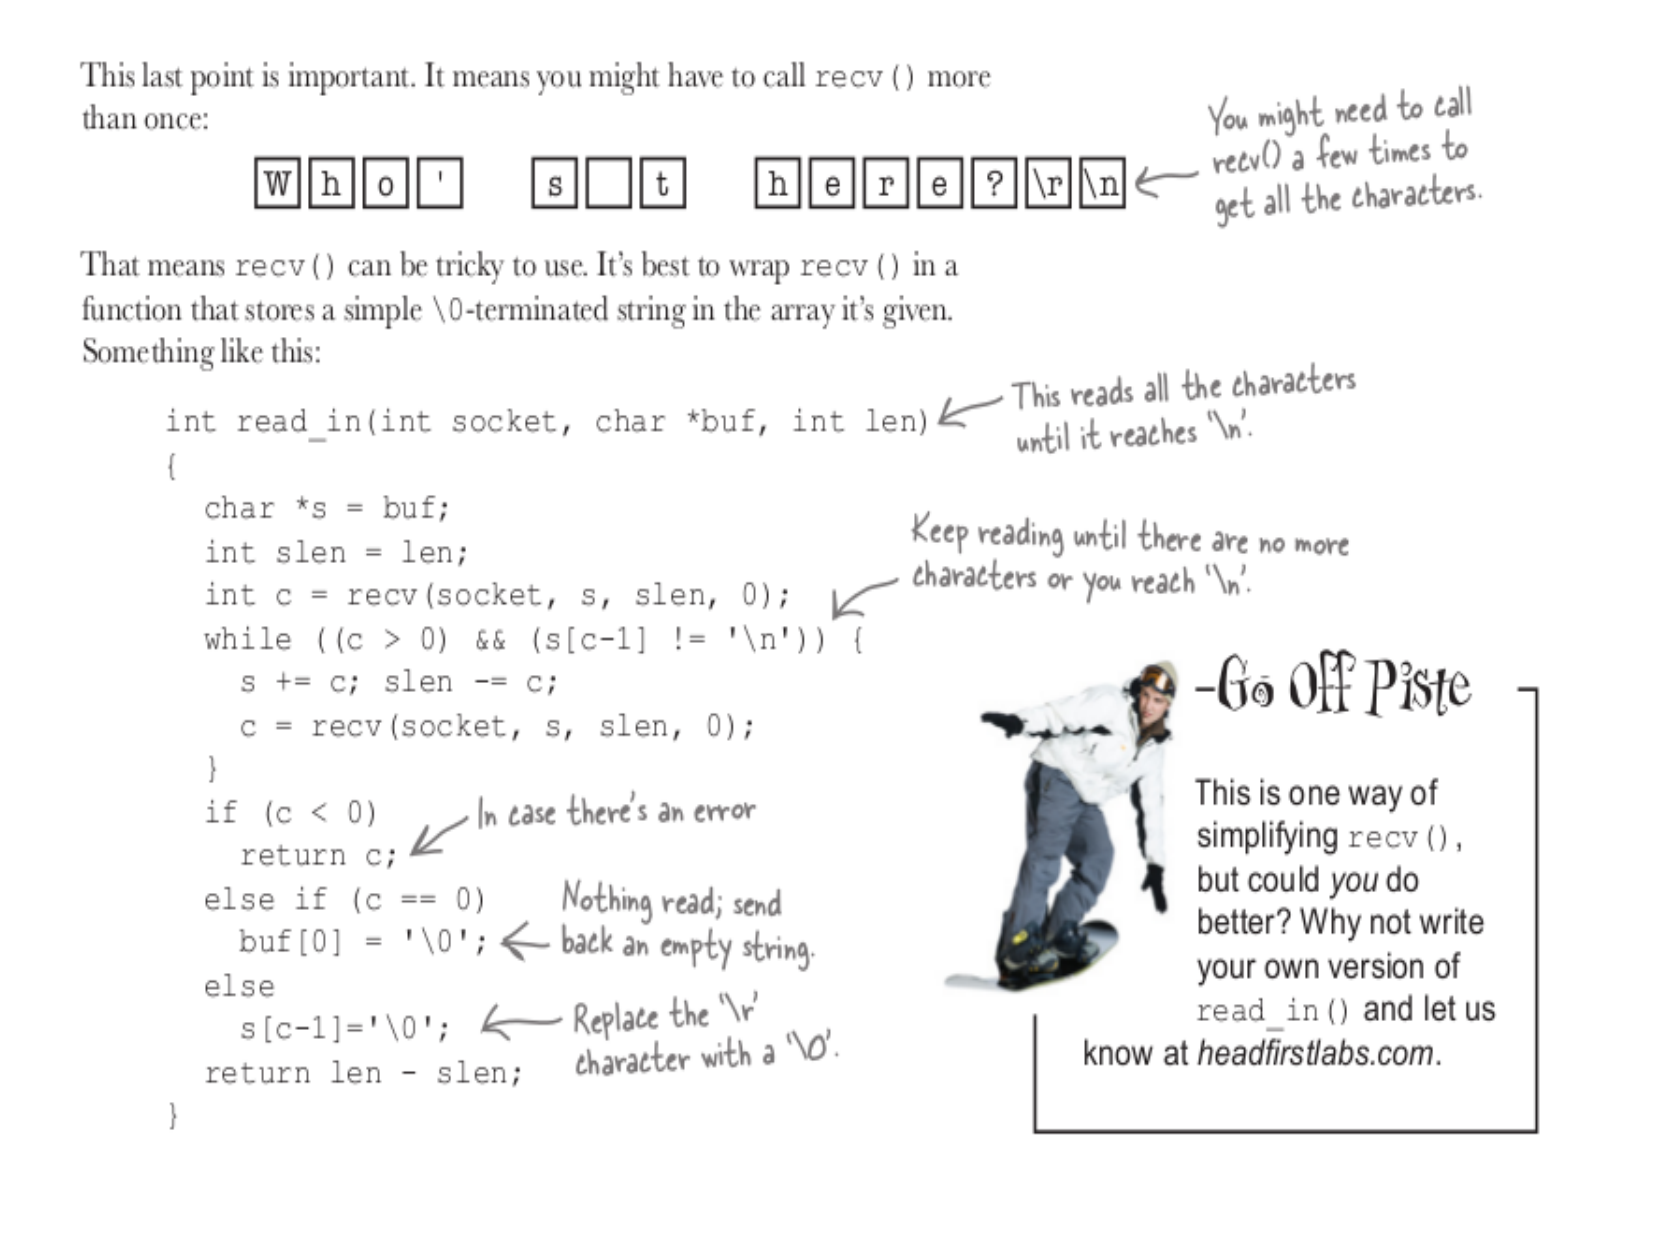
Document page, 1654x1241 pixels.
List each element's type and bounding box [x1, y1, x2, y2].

picture [47, 47, 1607, 1170]
